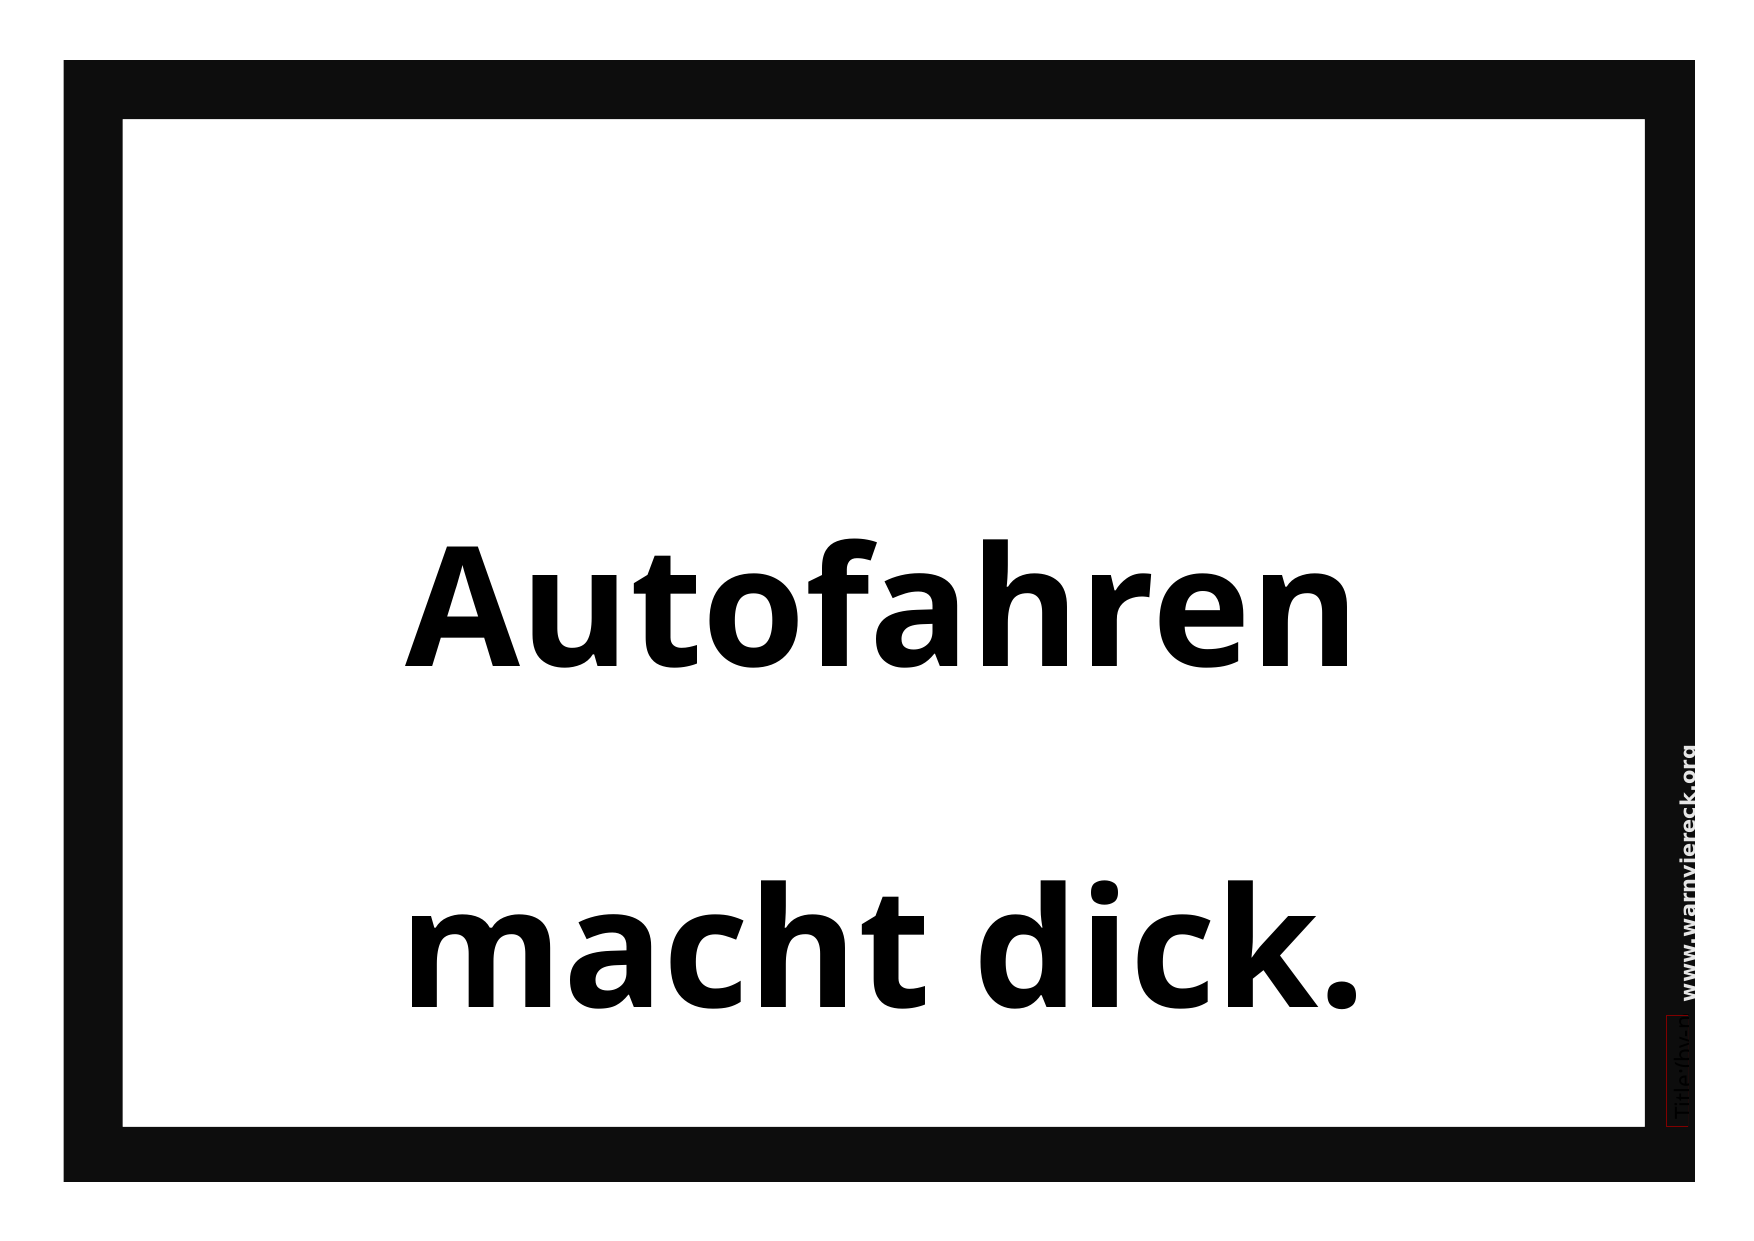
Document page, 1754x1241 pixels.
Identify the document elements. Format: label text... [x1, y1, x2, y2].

text_box Autofahren macht dick. Einen Kilometer zu Fuß gehen verbrennt ein Butterbrot. [371, 367, 1395, 1025]
